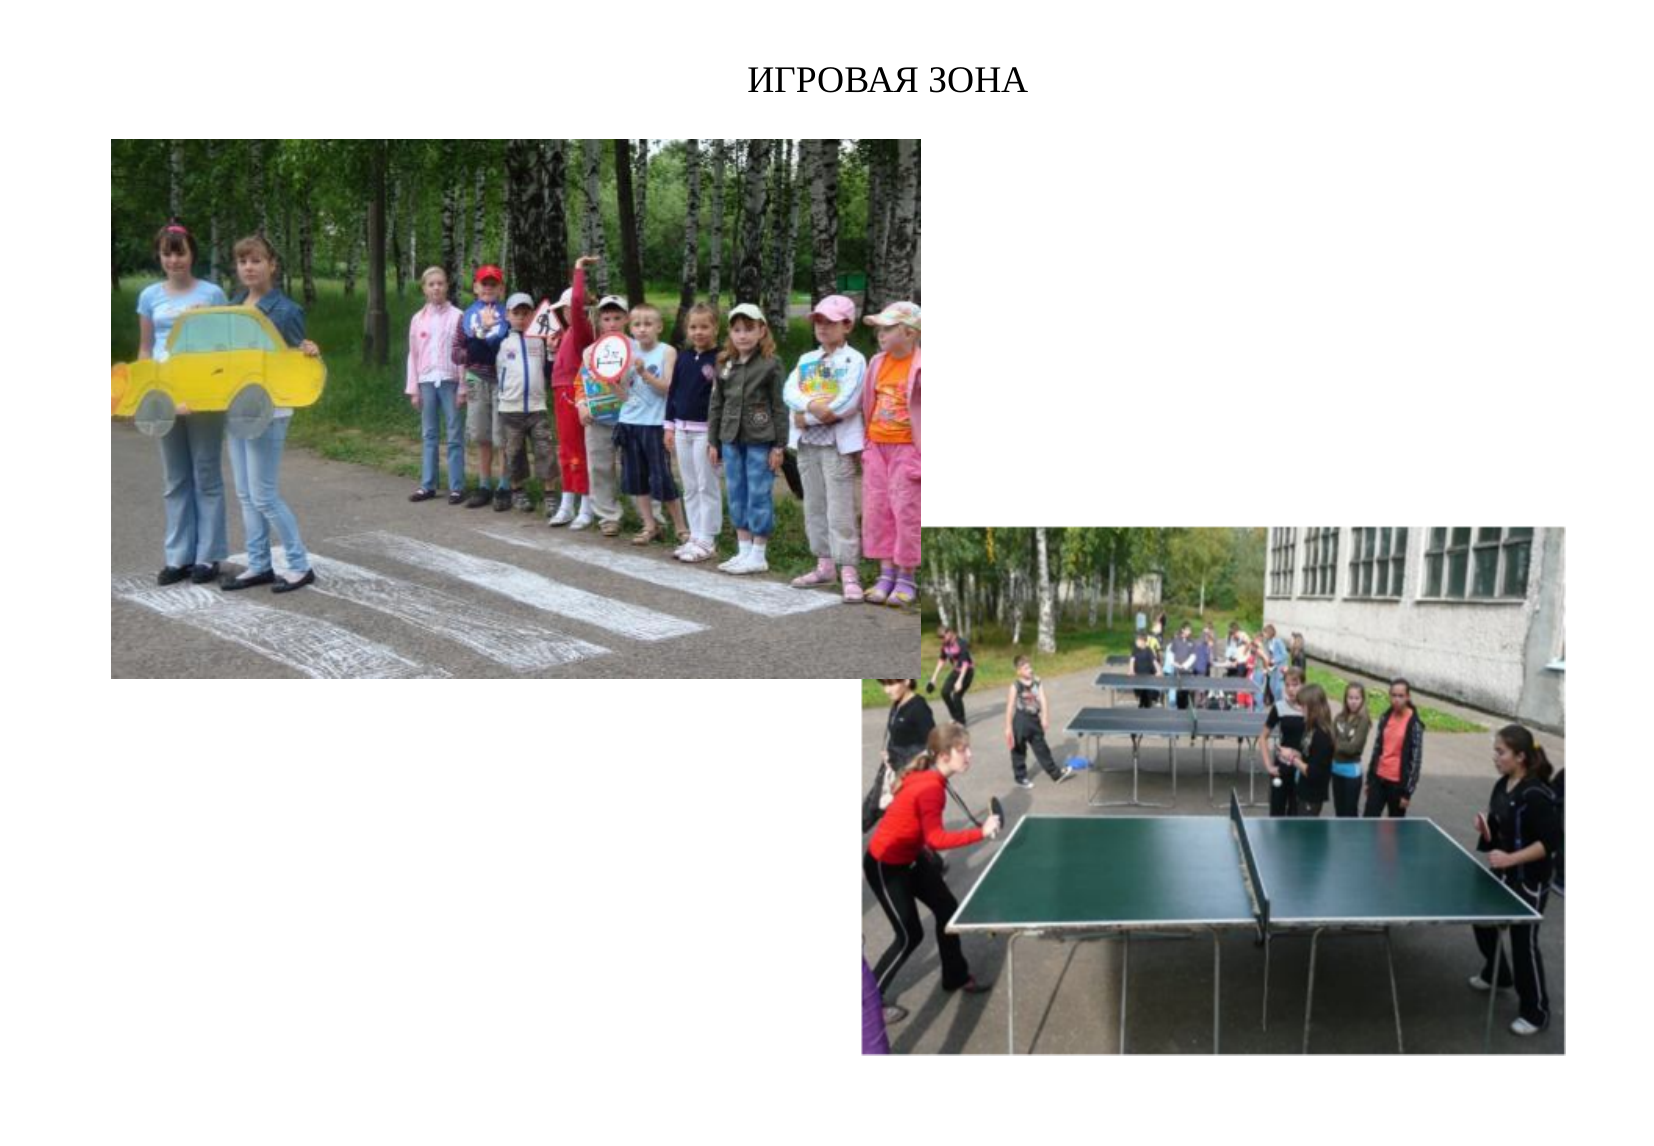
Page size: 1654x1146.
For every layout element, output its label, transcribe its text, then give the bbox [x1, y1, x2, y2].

text_box ИГРОВАЯ ЗОНА [193, 45, 1582, 110]
picture [111, 139, 1566, 1056]
